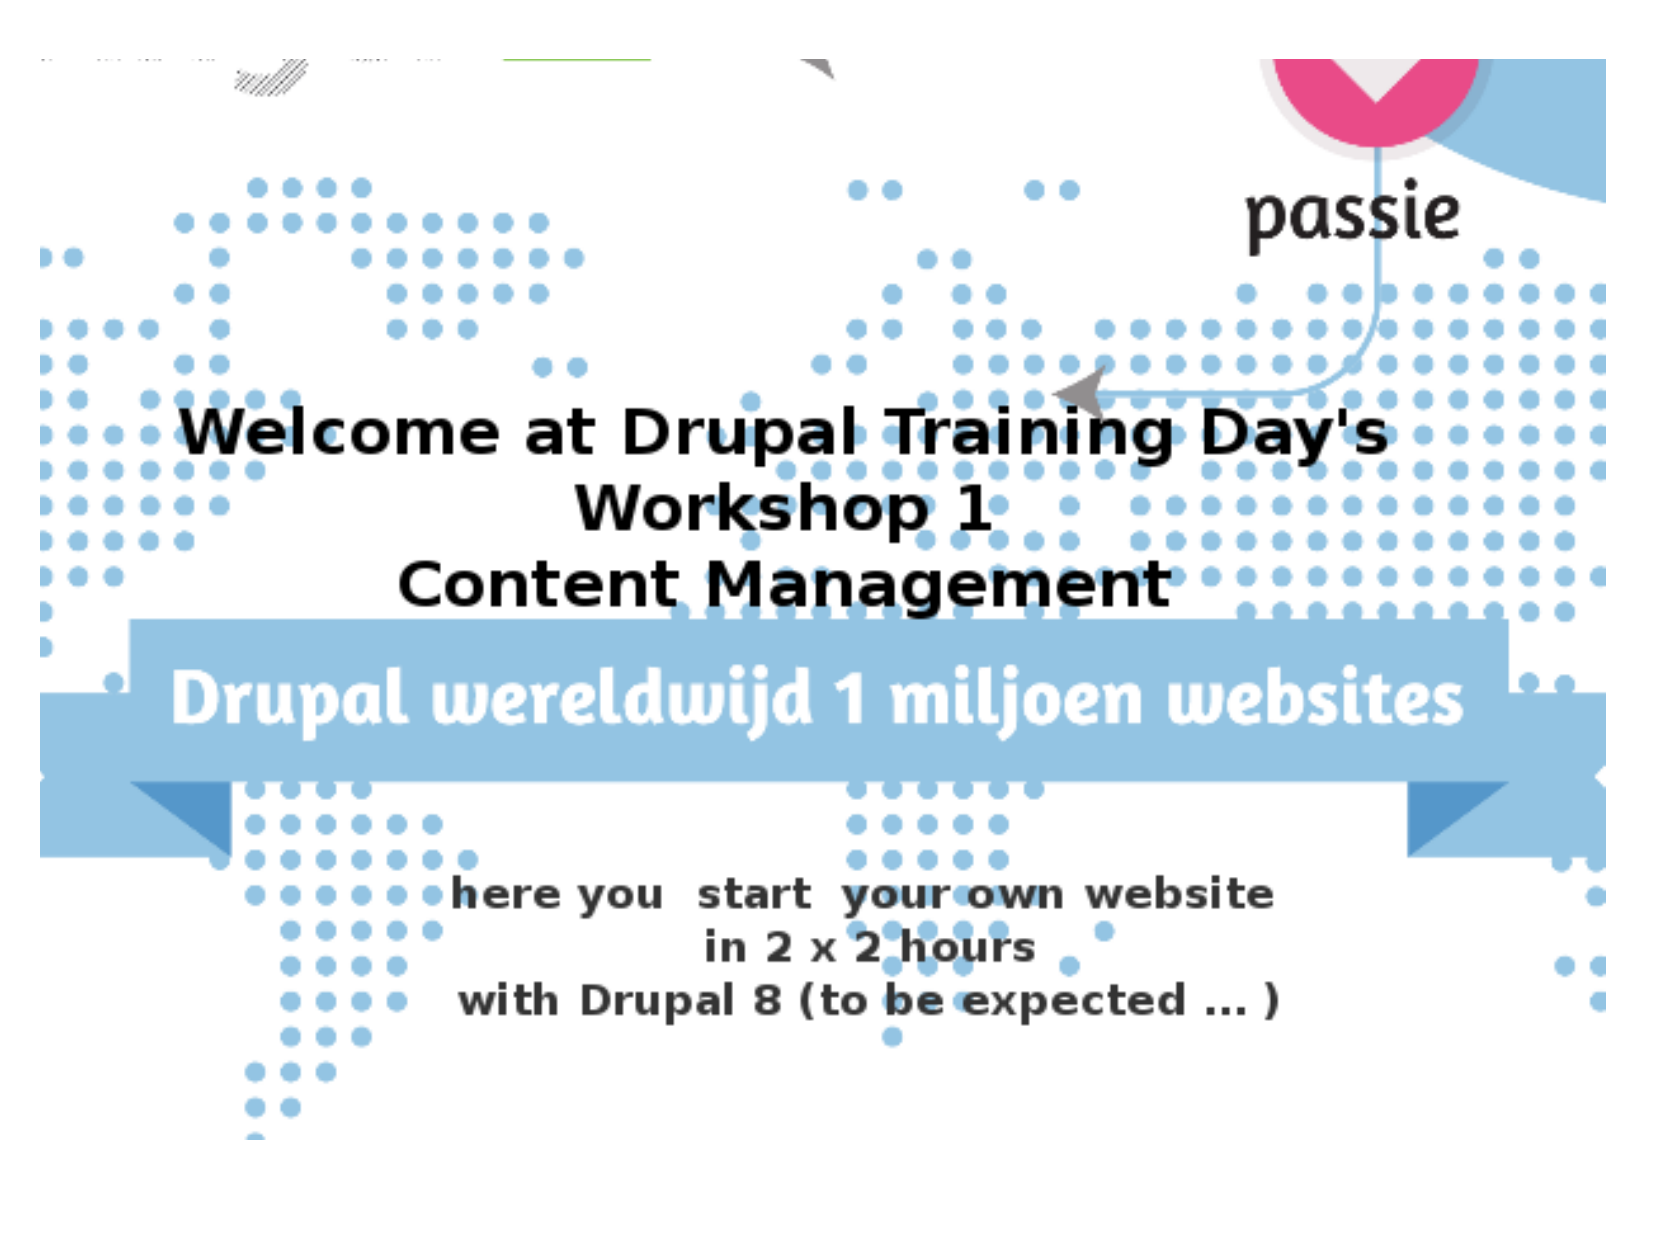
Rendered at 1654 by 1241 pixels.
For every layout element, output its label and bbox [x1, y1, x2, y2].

picture [40, 59, 1606, 1141]
